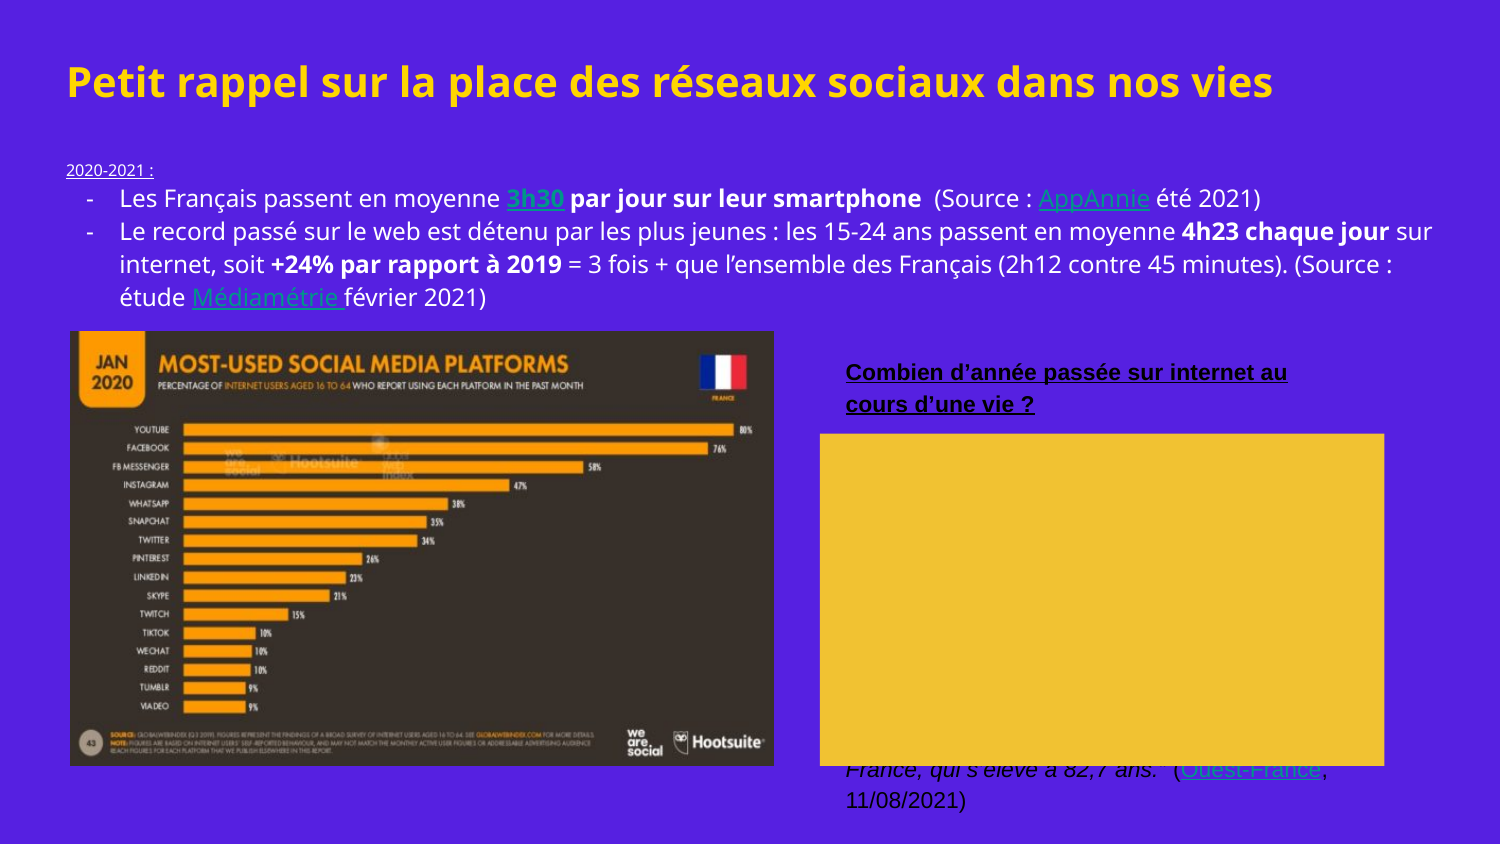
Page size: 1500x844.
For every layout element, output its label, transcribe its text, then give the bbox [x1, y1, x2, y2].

text_box Combien d’année passée sur internet au cours d’une vie ? “Les Français passent en moyenne plus de temps sur Internet que dans leur lit au cours de leur vie. Une récente étude menée sur quatre pays auprès de 5.000 adultes du fournisseur de réseaux privés NordVPN et relayée par Le Figaro, a montré une durée cumulée de 27 ans, 7 mois et 6 jours passée en ligne. C’est presque un tiers de l’espérance de vie moyenne en France, qui s’élève à 82,7 ans.” (Ouest-France, 11/08/2021) [830, 766, 1368, 829]
list 2020-2021 : Les Français passent en moyenne 3h30 par jour sur leur smartphone (Source : AppAnnie été 2021) Le record passé sur le web est détenu par les plus jeunes : les 15-24 ans passent en moyenne 4h23 chaque jour sur internet, soit +24% par rapport à 2019 = 3 fois + que l’ensemble des Français (2h12 contre 45 minutes). (Source : étude Médiamétrie février 2021) [51, 144, 1449, 332]
picture [70, 331, 774, 766]
title Petit rappel sur la place des réseaux sociaux dans nos vies [51, 38, 1449, 132]
text_box [819, 433, 1385, 766]
text_box Combien d’année passée sur internet au cours d’une vie ? “Les Français passent en moyenne plus de temps sur Internet que dans leur lit au cours de leur vie. Une récente étude menée sur quatre pays auprès de 5.000 adultes du fournisseur de réseaux privés NordVPN et relayée par Le Figaro, a montré une durée cumulée de 27 ans, 7 mois et 6 jours passée en ligne. C’est presque un tiers de l’espérance de vie moyenne en France, qui s’élève à 82,7 ans.” (Ouest-France, 11/08/2021) [830, 338, 1368, 433]
